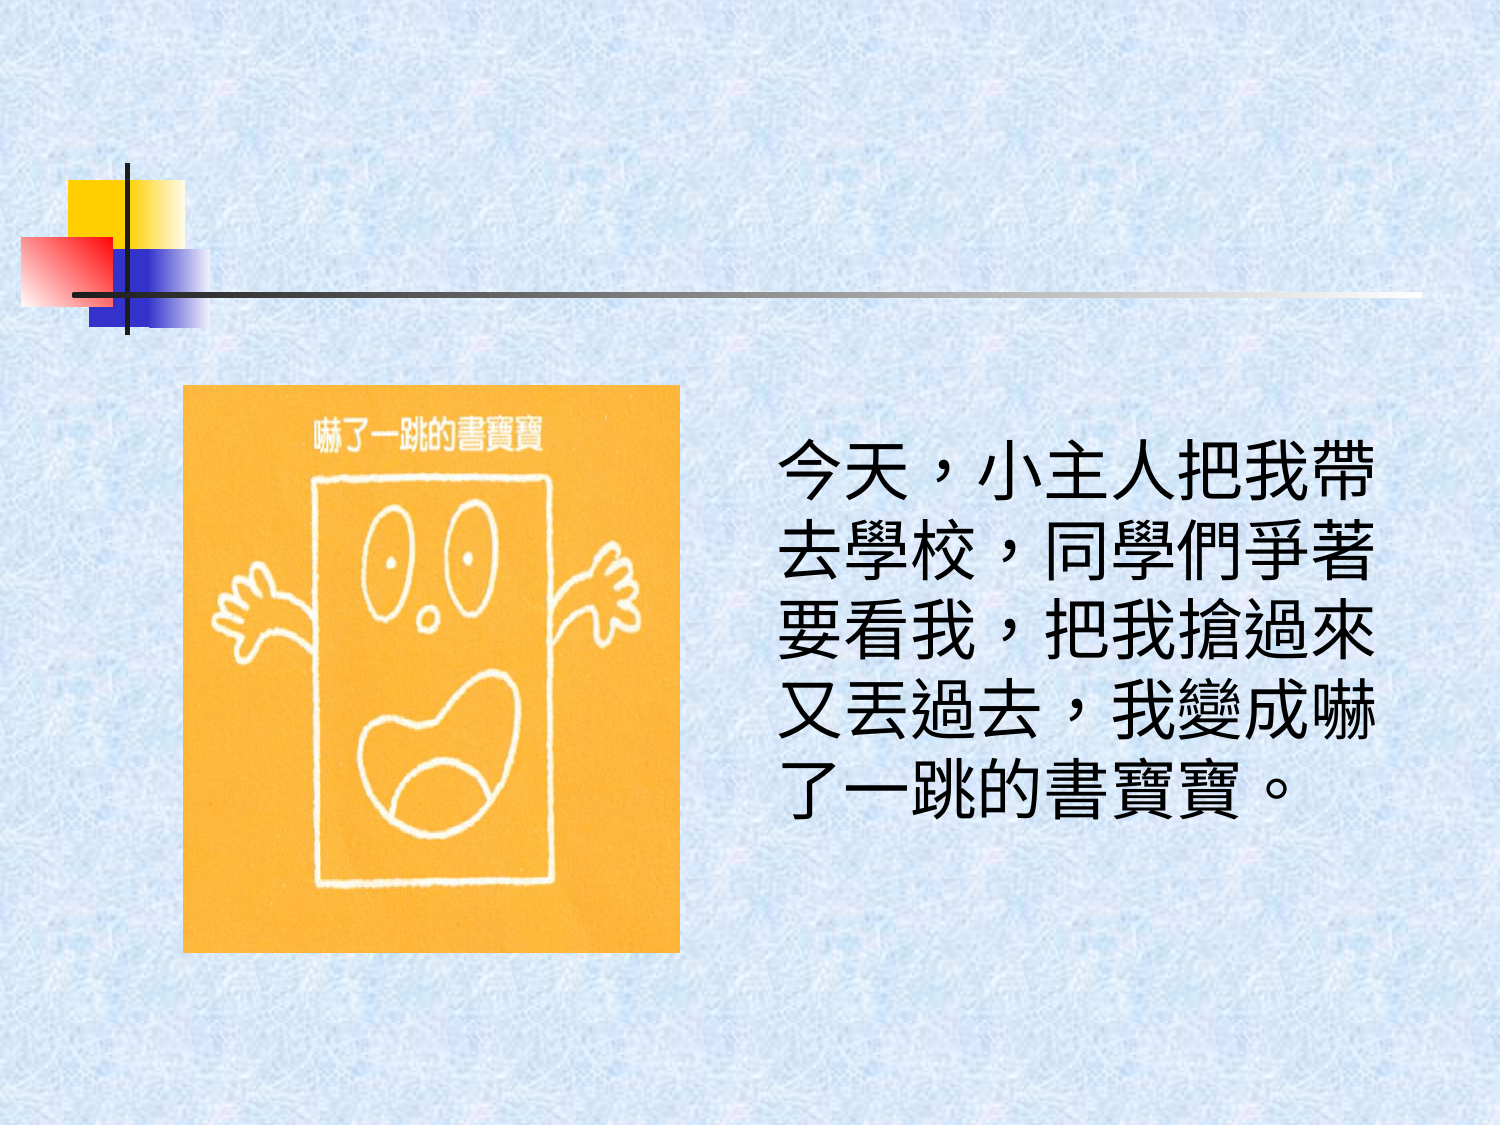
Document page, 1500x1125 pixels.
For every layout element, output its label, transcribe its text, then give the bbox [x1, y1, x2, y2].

picture [183, 385, 680, 953]
text_box 今天，小主人把我帶去學校，同學們爭著要看我，把我搶過來又丟過去，我變成嚇了一跳的書寶寶。 [761, 420, 1424, 840]
